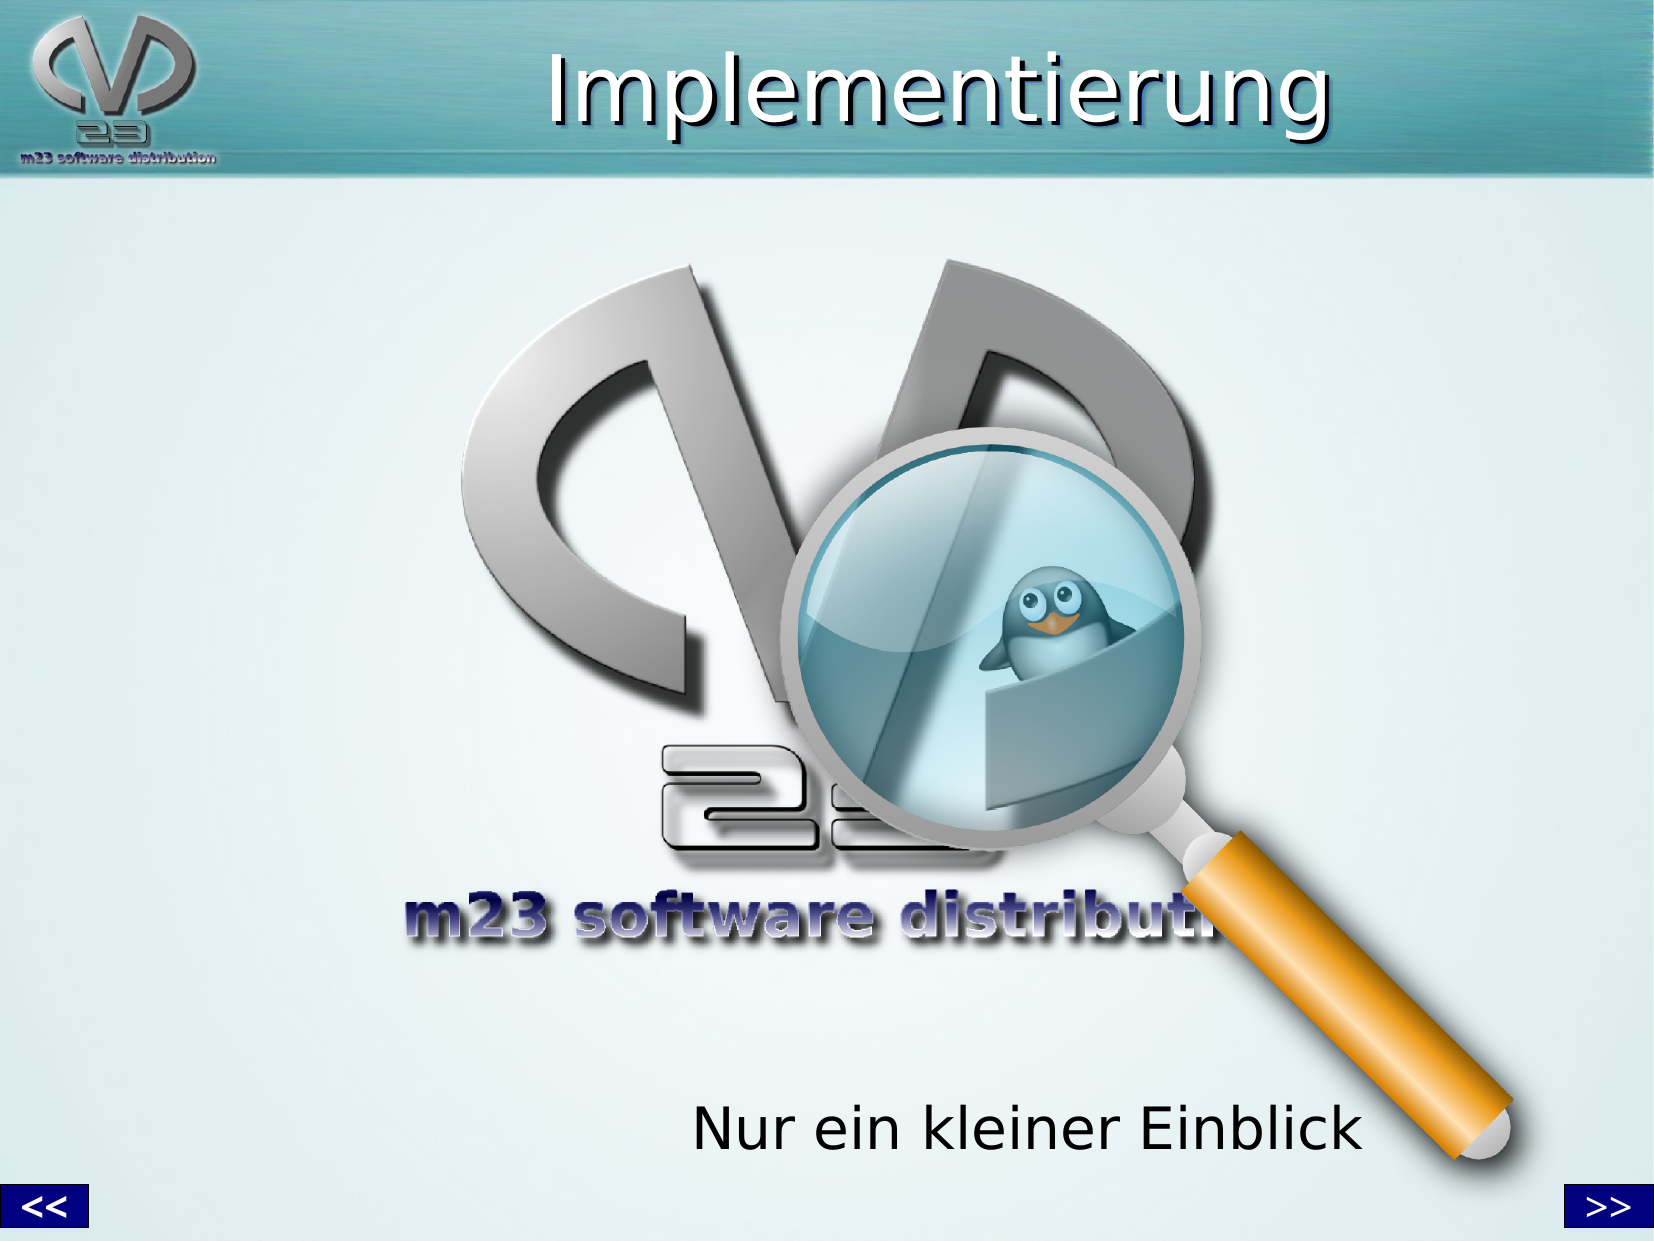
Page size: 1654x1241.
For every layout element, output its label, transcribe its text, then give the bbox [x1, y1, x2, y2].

title Implementierung [224, 2, 1654, 178]
picture [0, 0, 1654, 1241]
